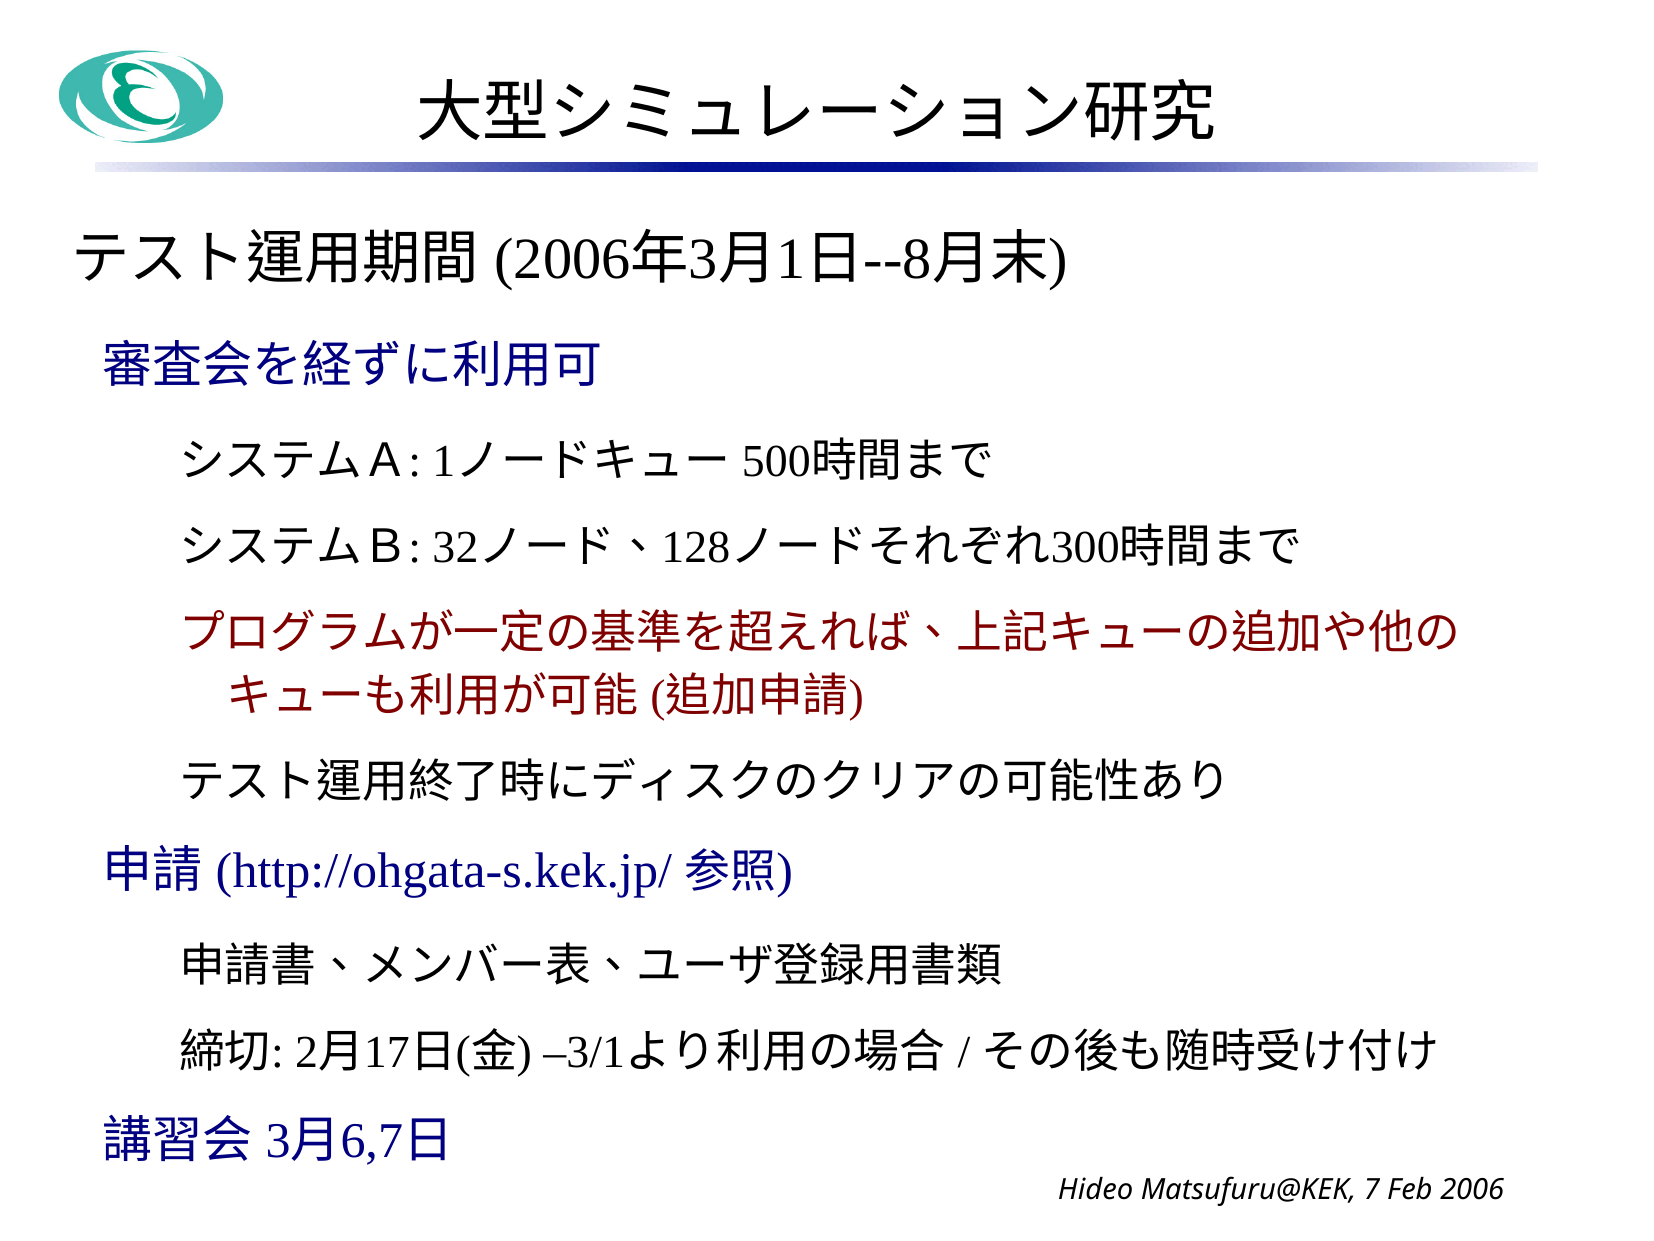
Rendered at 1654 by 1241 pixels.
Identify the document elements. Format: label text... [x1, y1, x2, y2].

text_box テスト運用期間 (2006年3月1日--8月末) [71, 216, 1083, 292]
picture [95, 162, 1538, 172]
list 審査会を経ずに利用可 システムＡ: 1ノードキュー 500時間まで システムＢ: 32ノード、128ノードそれぞれ300時間まで プログラムが一定の基準を超えれば、上記キューの追加や他のキューも利用が可能 (追加申請) テスト運用終了時にディスクのクリアの可能性あり 申請 (http://ohgata-s.kek.jp/ 参照) 申請書、メンバー表、ユーザ登録用書類 締切: 2月17日(金) –3/1より利用の場合 / その後も随時受け付け 講習会 3月6,7日 [84, 329, 1585, 1119]
picture [52, 41, 230, 152]
title 大型シミュレーション研究 [186, 56, 1447, 164]
